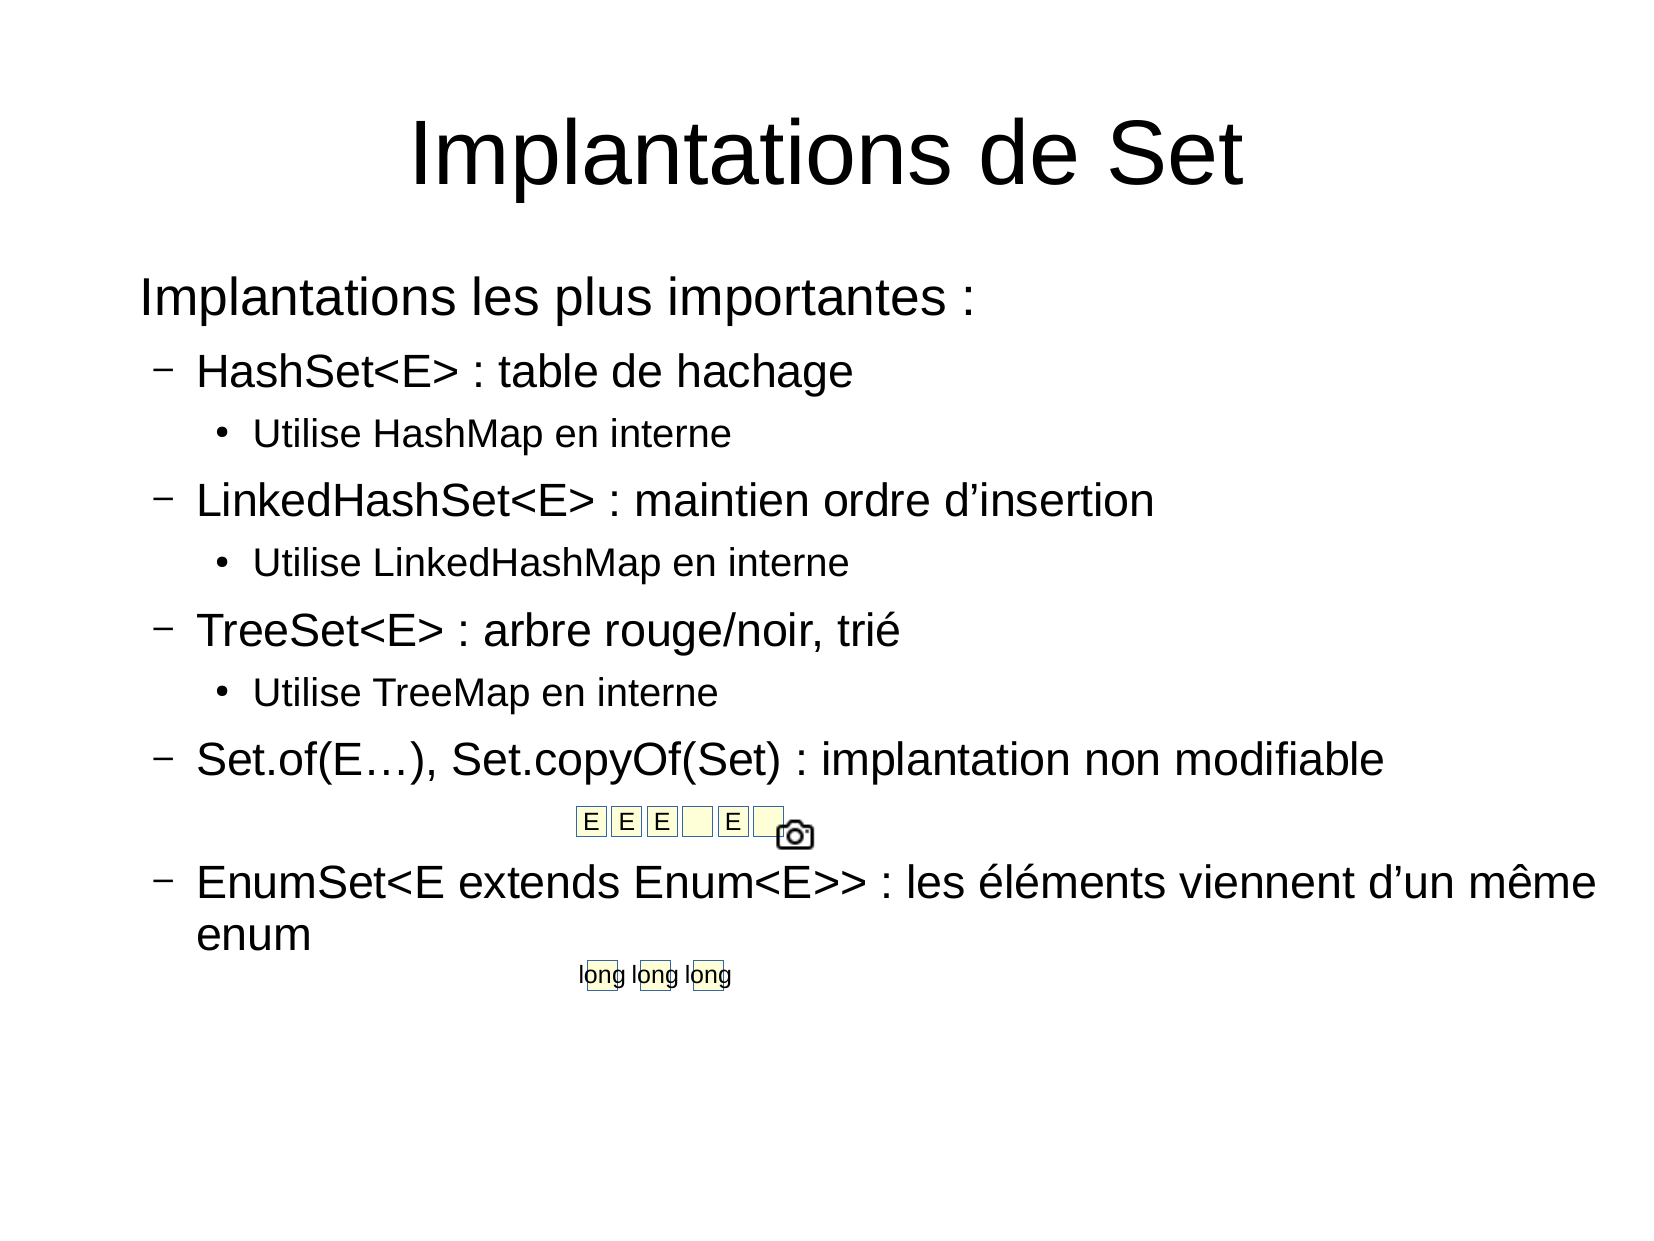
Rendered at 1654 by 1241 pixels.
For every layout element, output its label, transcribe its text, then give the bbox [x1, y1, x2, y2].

picture [775, 815, 816, 856]
title Implantations de Set [82, 49, 1571, 257]
text_box long [640, 971, 648, 982]
text_box E [576, 806, 607, 837]
text_box long [693, 960, 724, 991]
text_box long [640, 960, 671, 991]
text_box E [611, 806, 642, 837]
text_box [682, 806, 713, 837]
text_box E [718, 806, 749, 837]
text_box E [647, 806, 678, 837]
text_box long [587, 960, 618, 991]
text_box long [693, 971, 701, 982]
list Implantations les plus importantes : HashSet<E> : table de hachage Utilise HashMap en interne LinkedHashSet<E> : maintien ordre d’insertion Utilise LinkedHashMap en interne TreeSet<E> : arbre rouge/noir, trié Utilise TreeMap en interne Set.of(E…), Set.copyOf(Set) : implantation non modifiable EnumSet<E extends Enum<E>> : les éléments viennent d’un même enum [82, 266, 1606, 1072]
text_box [753, 806, 784, 837]
